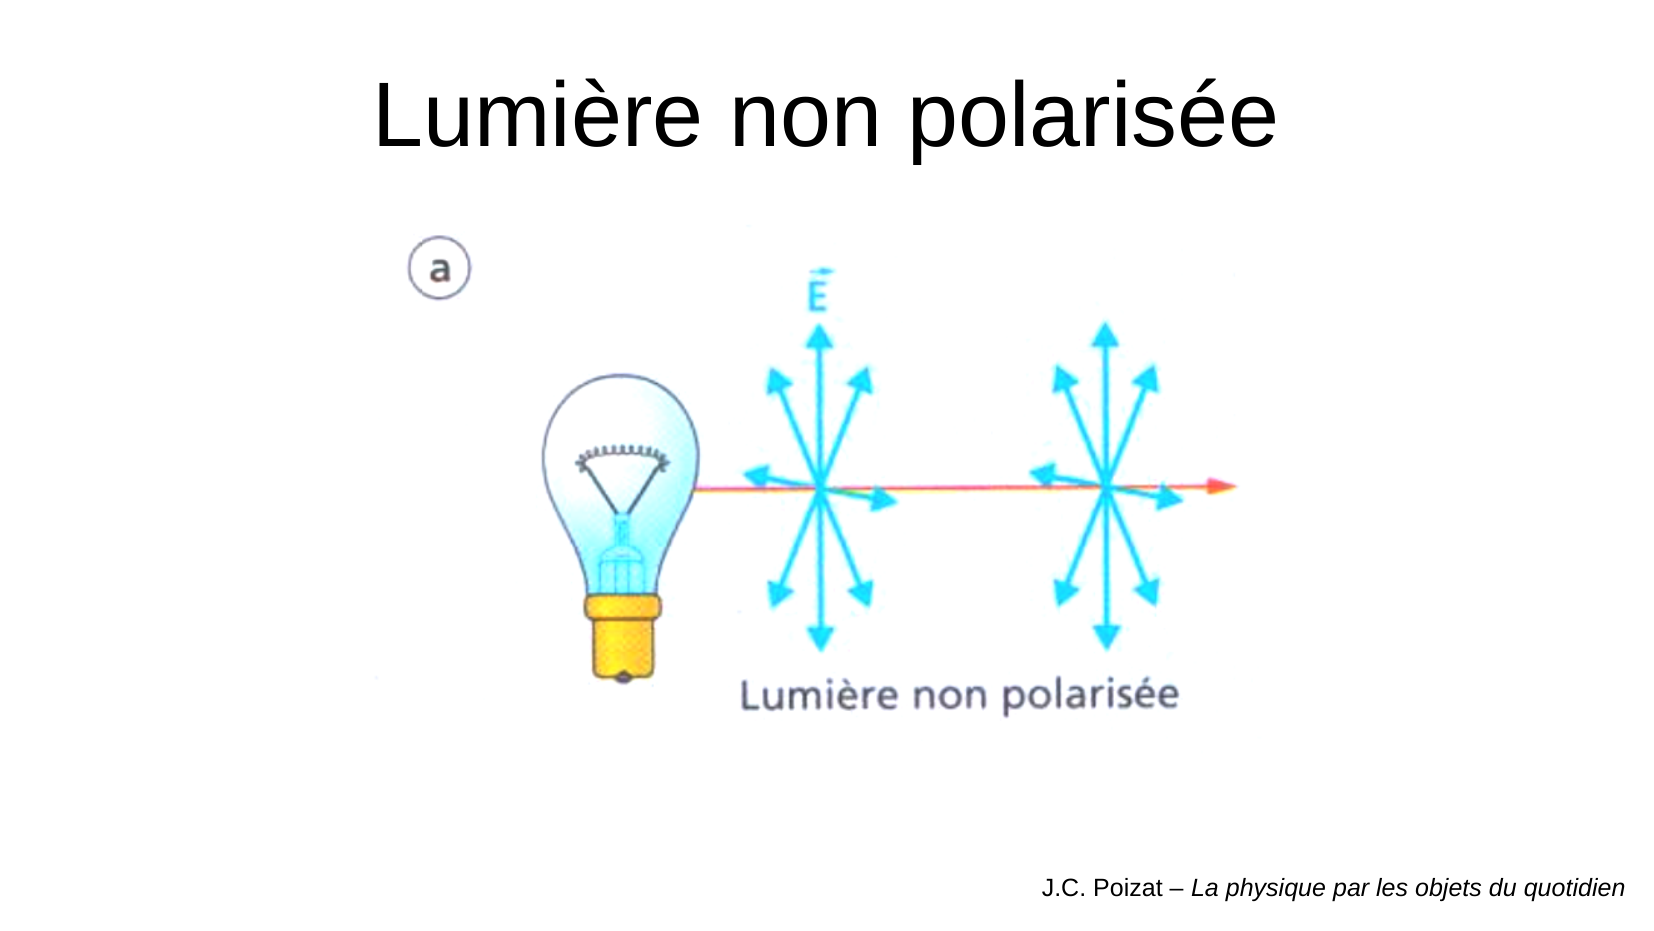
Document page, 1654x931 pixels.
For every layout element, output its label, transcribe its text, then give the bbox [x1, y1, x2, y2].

picture [371, 224, 1264, 761]
text_box J.C. Poizat – La physique par les objets du quotidien [1027, 866, 1642, 910]
title Lumière non polarisée [82, 37, 1571, 193]
